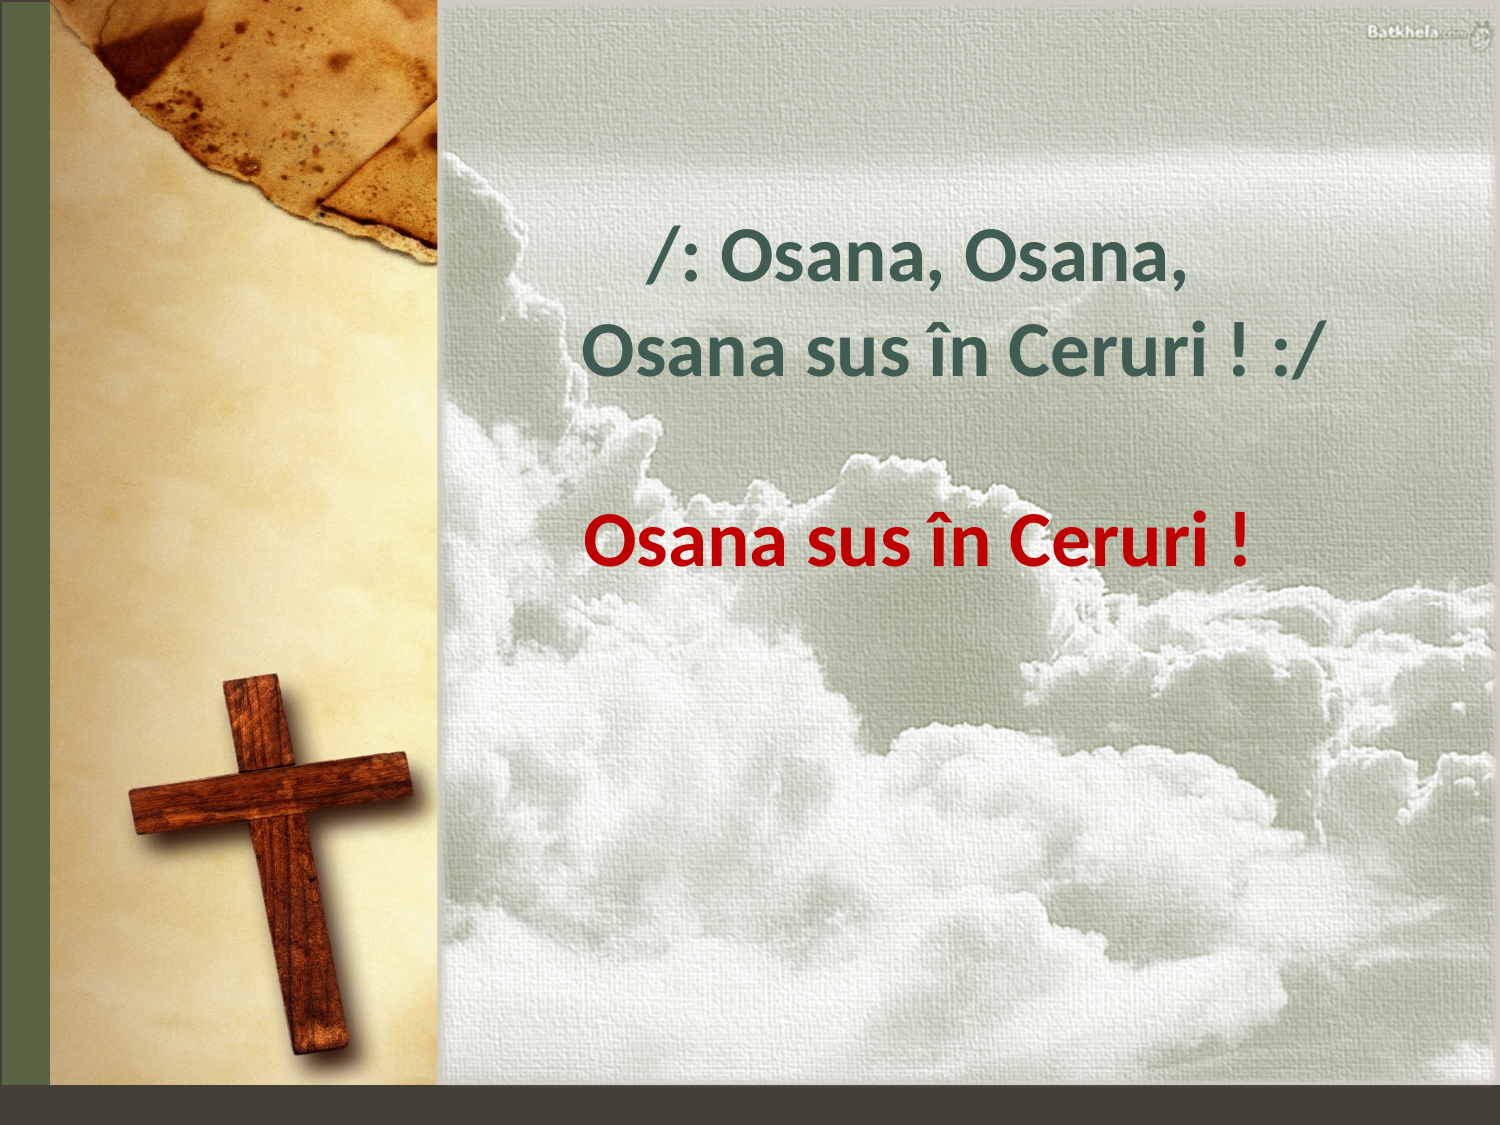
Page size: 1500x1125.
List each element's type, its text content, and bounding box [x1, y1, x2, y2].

title /: Osana, Osana, Osana sus în Ceruri ! :/ Osana sus în Ceruri ! [337, 99, 1500, 976]
picture [50, 0, 1500, 1091]
